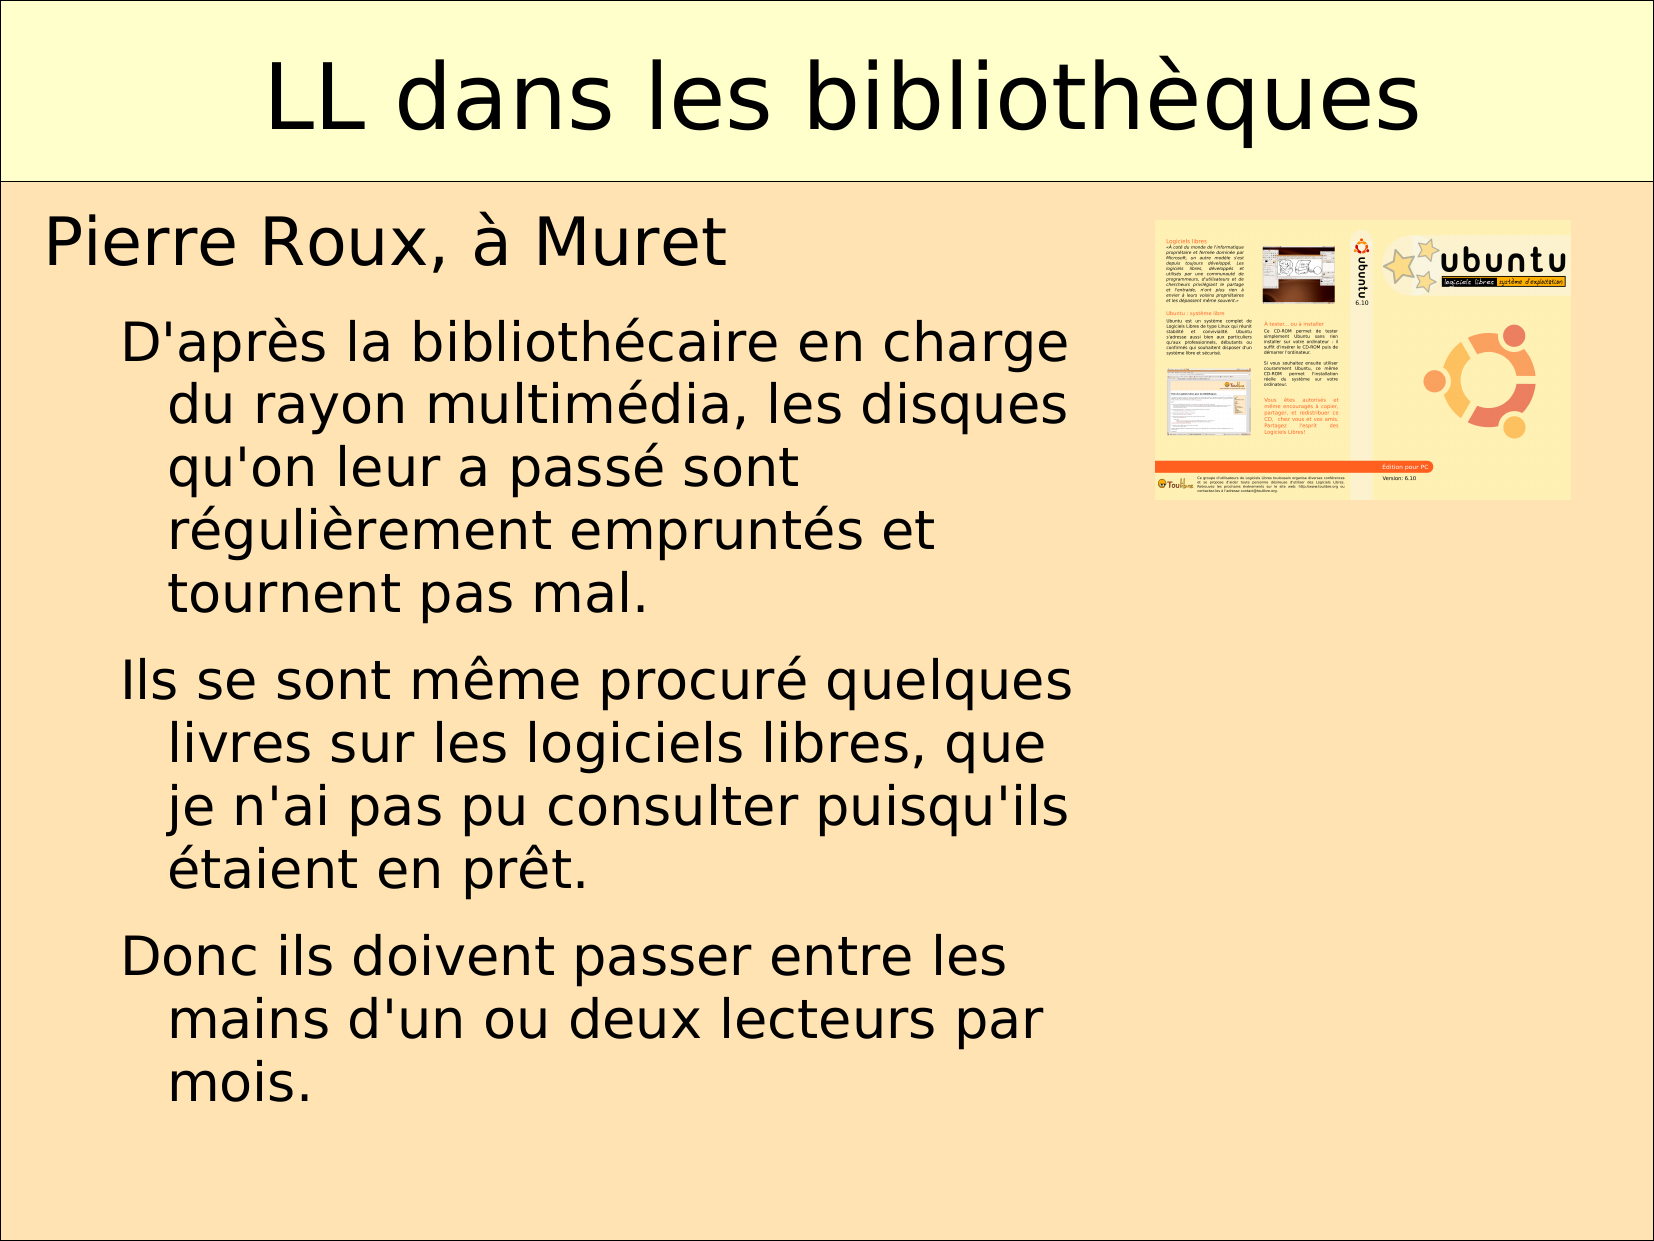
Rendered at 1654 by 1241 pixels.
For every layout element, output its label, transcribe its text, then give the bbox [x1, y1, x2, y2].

picture [1155, 220, 1571, 500]
list Pierre Roux, à Muret D'après la bibliothécaire en charge du rayon multimédia, les disques qu'on leur a passé sont régulièrement empruntés et tournent pas mal. Ils se sont même procuré quelques livres sur les logiciels libres, que je n'ai pas pu consulter puisqu'ils étaient en prêt. Donc ils doivent passer entre les mains d'un ou deux lecteurs par mois. [25, 203, 1099, 1178]
title LL dans les bibliothèques [135, 37, 1552, 158]
